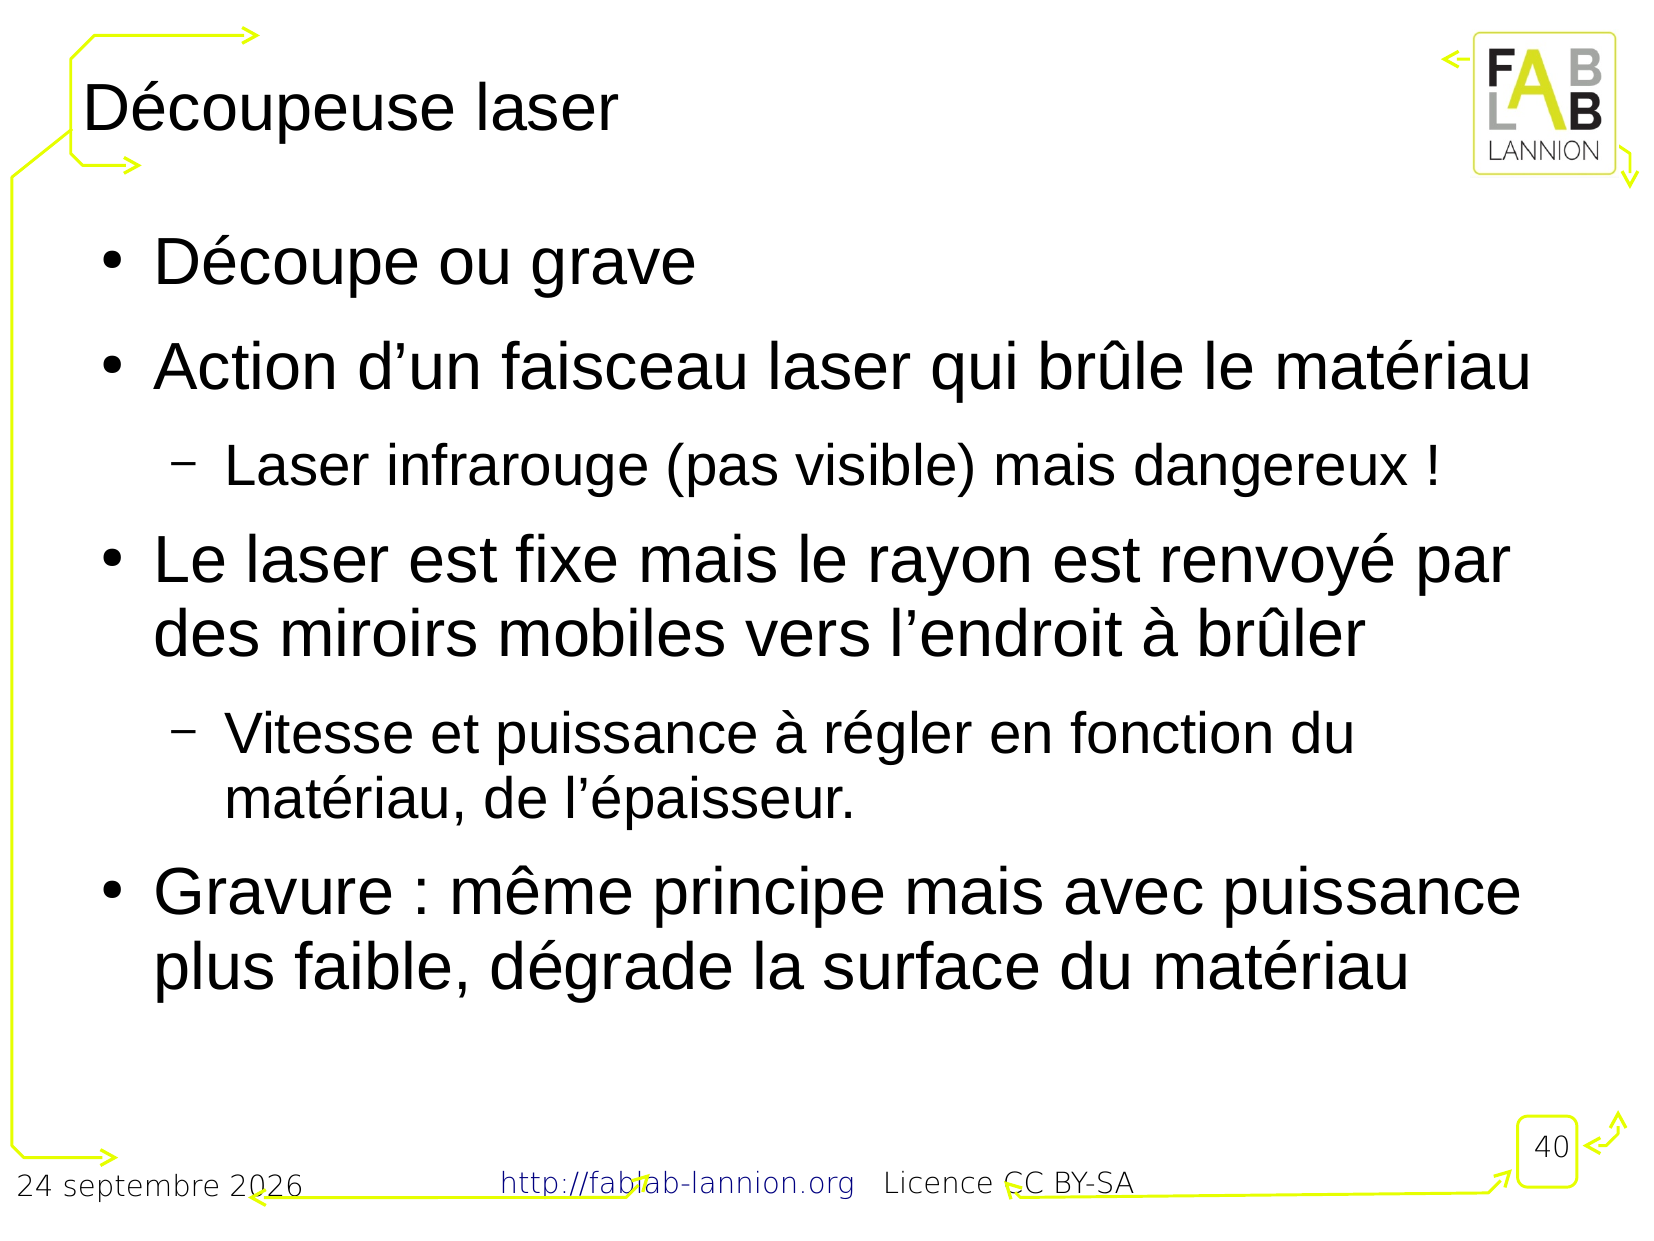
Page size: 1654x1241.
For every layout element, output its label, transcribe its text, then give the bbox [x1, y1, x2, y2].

picture [1470, 29, 1619, 178]
title Découpeuse laser [82, 49, 1441, 166]
list Découpe ou grave Action d’un faisceau laser qui brûle le matériau Laser infrarouge (pas visible) mais dangereux ! Le laser est fixe mais le rayon est renvoyé par des miroirs mobiles vers l’endroit à brûler Vitesse et puissance à régler en fonction du matériau, de l’épaisseur. Gravure : même principe mais avec puissance plus faible, dégrade la surface du matériau [82, 224, 1571, 1099]
